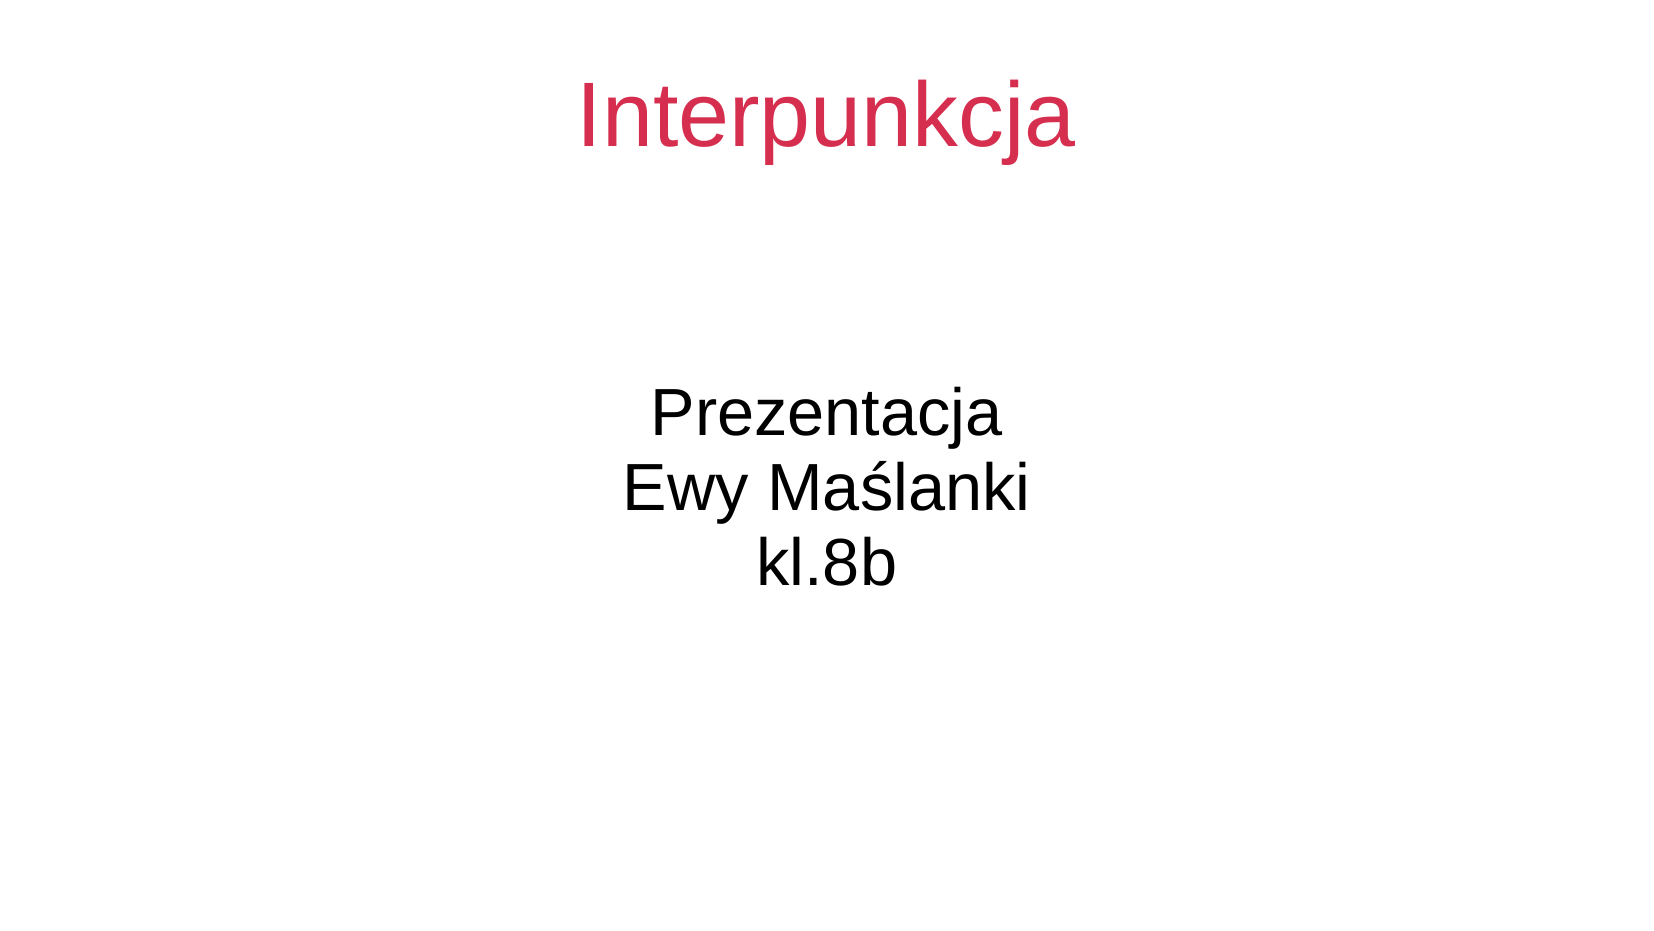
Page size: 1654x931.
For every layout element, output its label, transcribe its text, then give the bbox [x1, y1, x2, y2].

title Interpunkcja [82, 37, 1571, 193]
subtitle Prezentacja Ewy Maślanki kl.8b [82, 217, 1571, 758]
